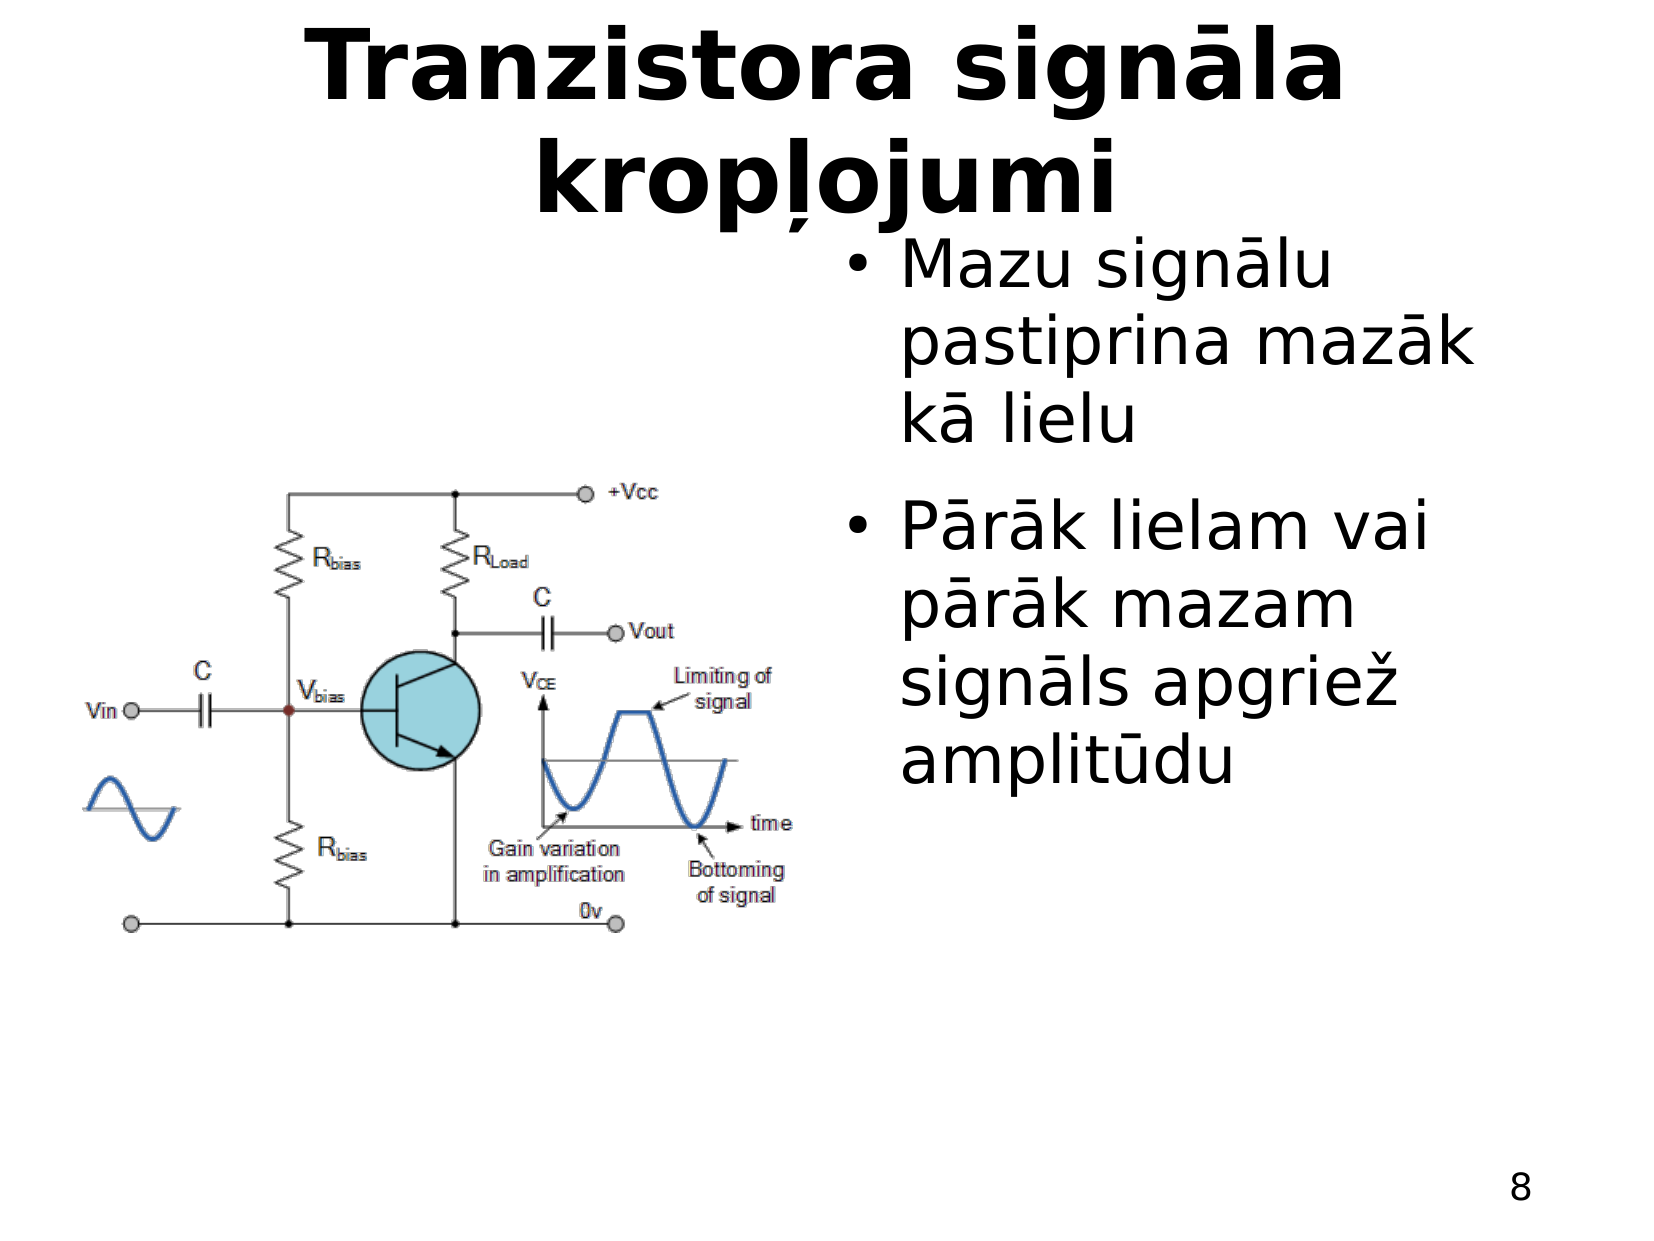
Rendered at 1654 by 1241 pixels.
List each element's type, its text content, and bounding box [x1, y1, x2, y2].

picture [82, 477, 793, 933]
title Tranzistora signāla kropļojumi [82, 8, 1571, 236]
list Mazu signālu pastiprina mazāk kā lielu Pārāk lielam vai pārāk mazam signāls apgriež amplitūdu [828, 225, 1539, 1186]
